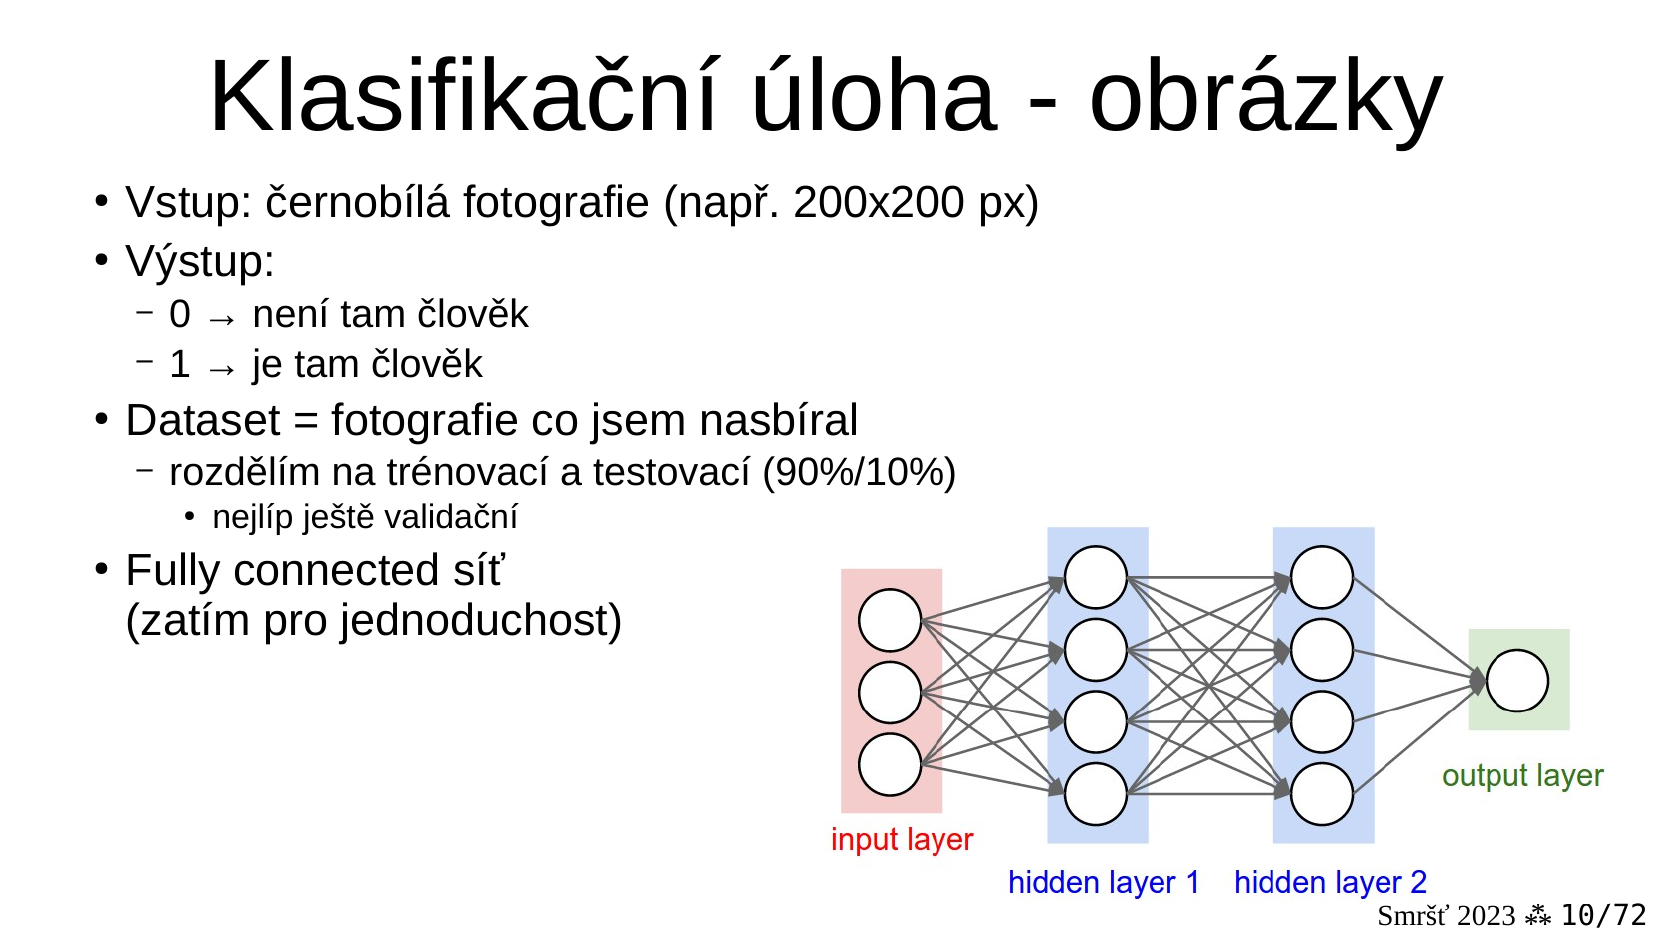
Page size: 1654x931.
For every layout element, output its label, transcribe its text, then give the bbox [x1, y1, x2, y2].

title Klasifikační úloha - obrázky [82, 38, 1571, 153]
list Vstup: černobílá fotografie (např. 200x200 px) Výstup: 0 → není tam člověk 1 → je tam člověk Dataset = fotografie co jsem nasbíral rozdělím na trénovací a testovací (90%/10%) nejlíp ještě validační Fully connected síť (zatím pro jednoduchost) [82, 176, 1571, 648]
picture [825, 518, 1609, 904]
